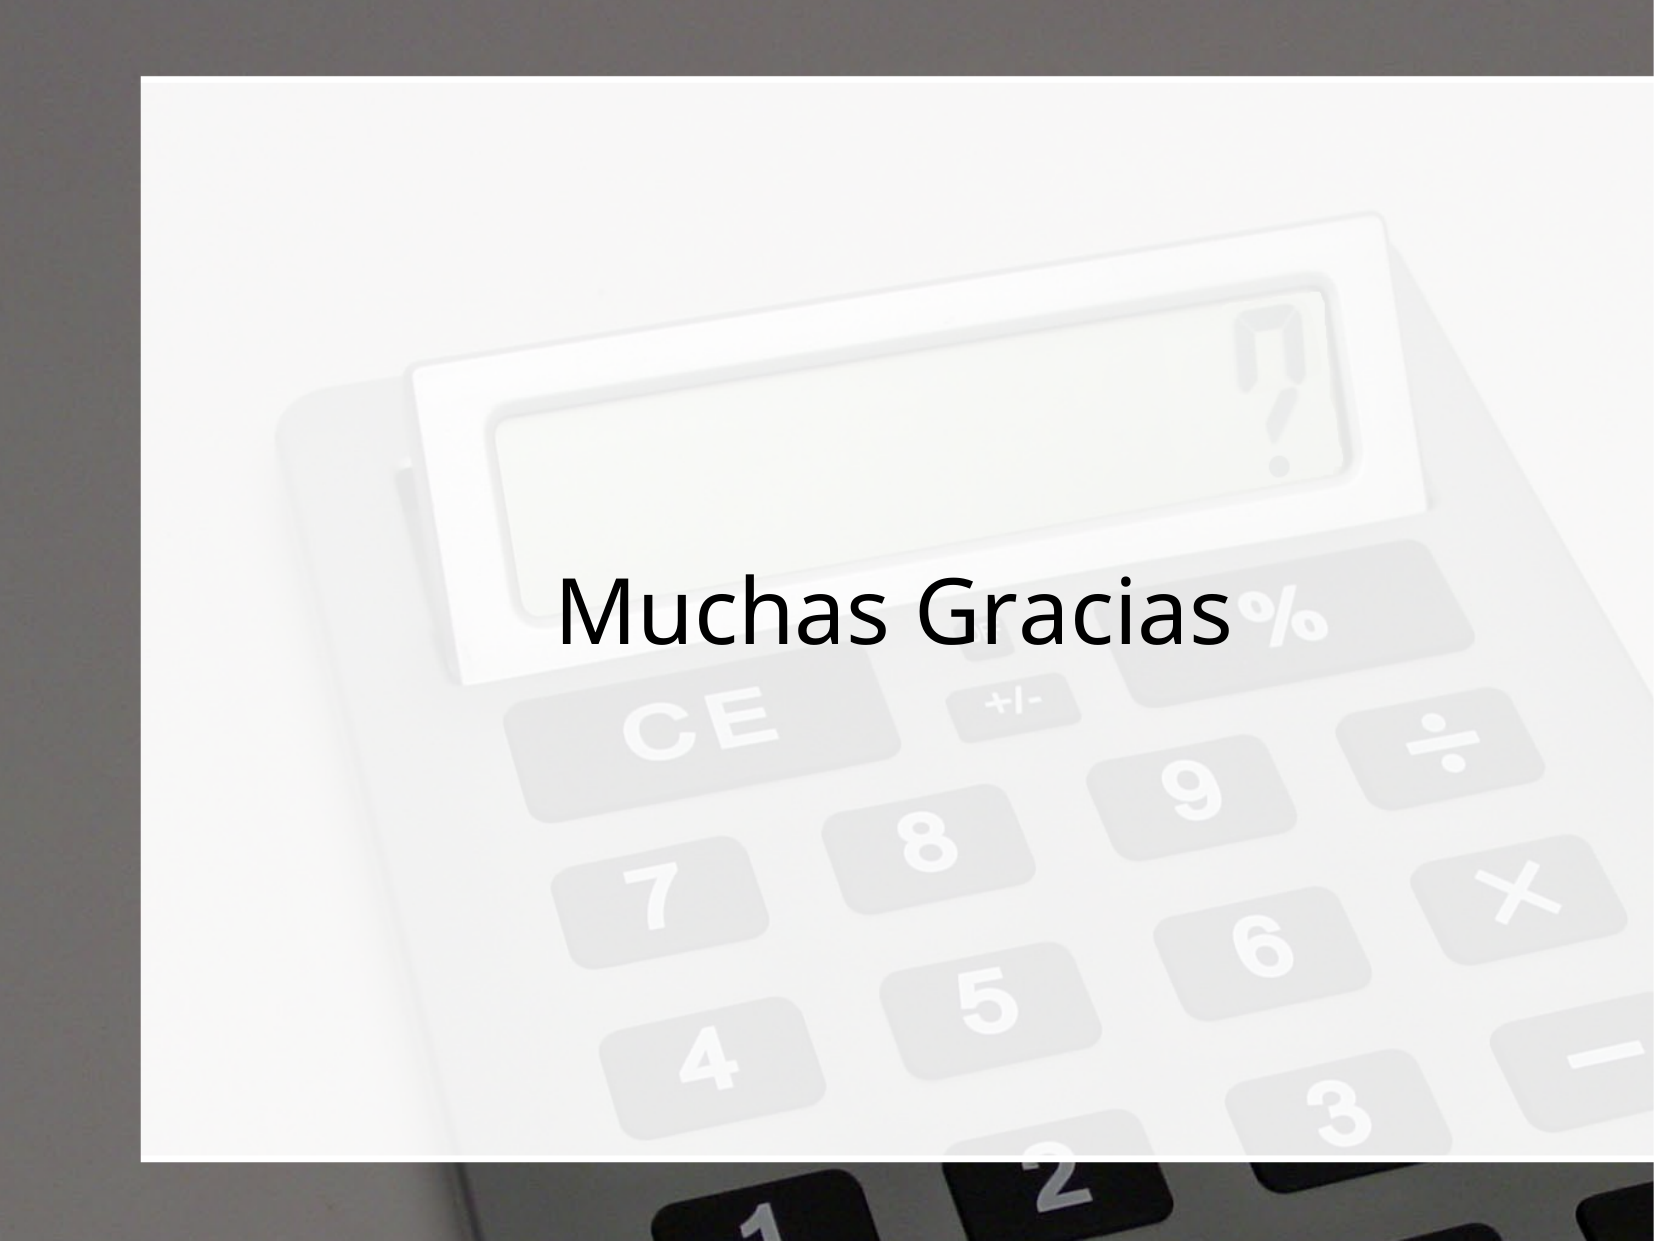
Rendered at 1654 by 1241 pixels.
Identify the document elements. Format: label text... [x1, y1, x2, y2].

picture [0, 0, 1654, 1241]
title Muchas Gracias [150, 505, 1639, 713]
